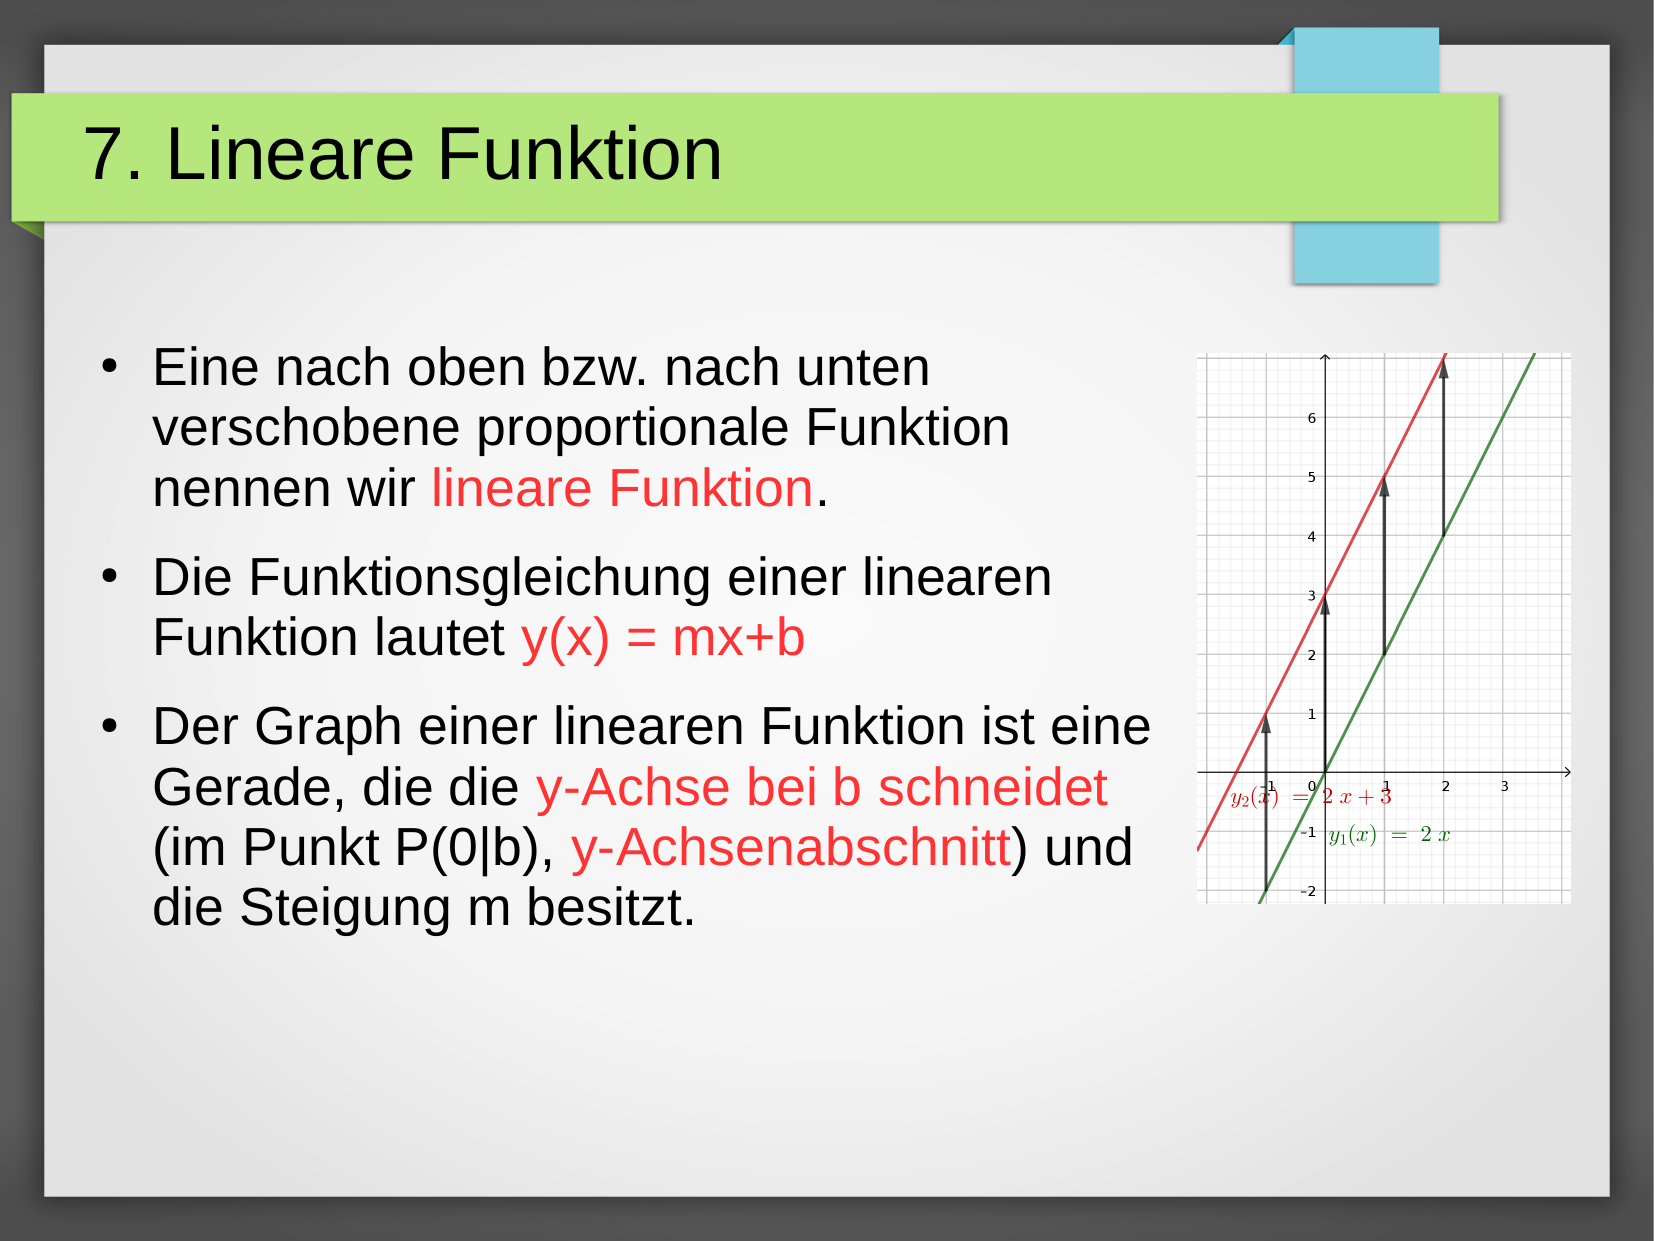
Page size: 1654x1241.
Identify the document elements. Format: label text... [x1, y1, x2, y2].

picture [0, 0, 1654, 1241]
title 7. Lineare Funktion [82, 69, 1501, 238]
list Eine nach oben bzw. nach unten verschobene proportionale Funktion nennen wir lineare Funktion. Die Funktionsgleichung einer linearen Funktion lautet y(x) = mx+b Der Graph einer linearen Funktion ist eine Gerade, die die y-Achse bei b schneidet (im Punkt P(0|b), y-Achsenabschnitt) und die Steigung m besitzt. [82, 336, 1158, 999]
